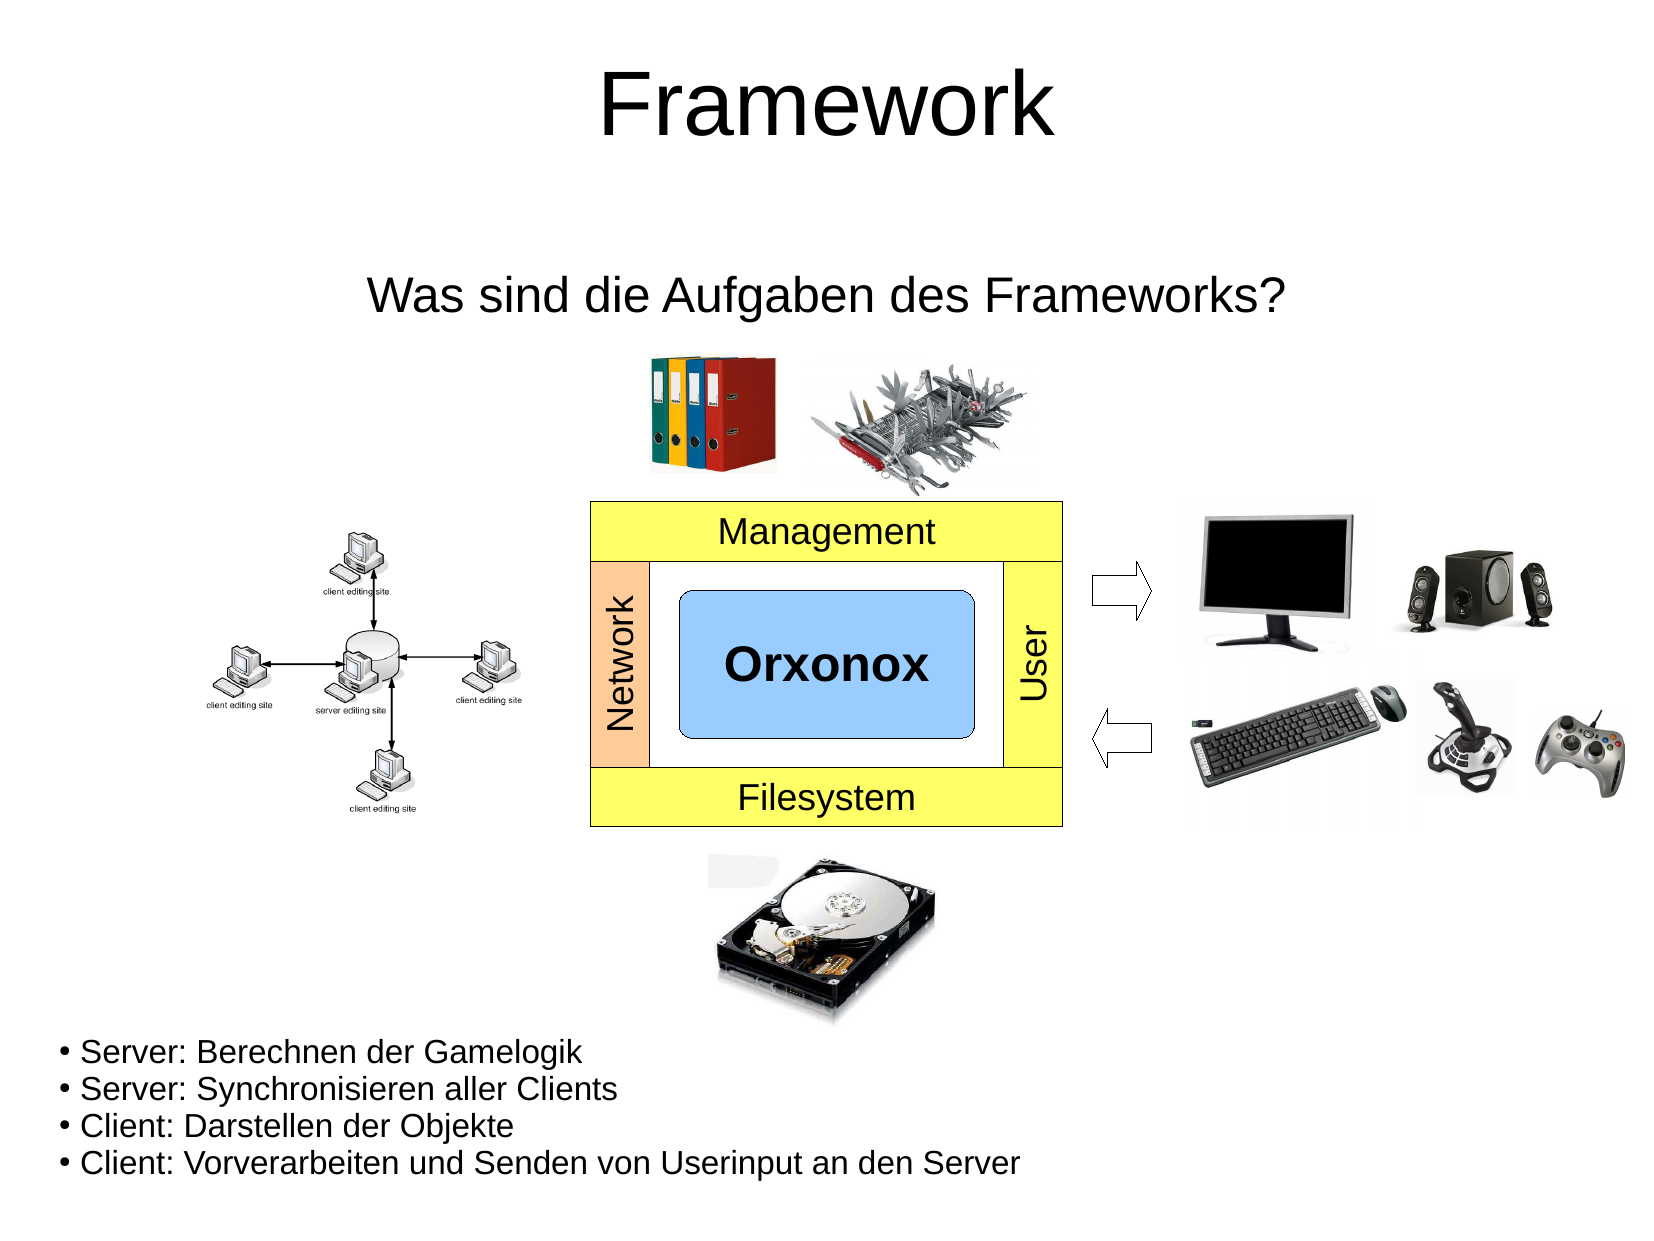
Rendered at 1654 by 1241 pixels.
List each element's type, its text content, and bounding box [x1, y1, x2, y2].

text_box Management [590, 501, 1063, 562]
text_box User [1003, 561, 1063, 768]
text_box Filesystem [590, 767, 1063, 827]
text_box Server: Berechnen der Gamelogik Server: Synchronisieren aller Clients Client: Darstellen der Objekte Client: Vorverarbeiten und Senden von Userinput an den Server [59, 1033, 1595, 1183]
text_box [1092, 561, 1152, 621]
text_box Network [590, 561, 650, 768]
title Framework [82, 0, 1571, 208]
picture [649, 354, 777, 473]
picture [1535, 708, 1625, 798]
picture [807, 354, 1034, 500]
text_box Orxonox [679, 590, 975, 739]
picture [206, 531, 522, 814]
subtitle Was sind die Aufgaben des Frameworks? [82, 265, 1571, 325]
text_box [1092, 708, 1152, 768]
picture [708, 845, 939, 1034]
picture [1180, 498, 1565, 827]
